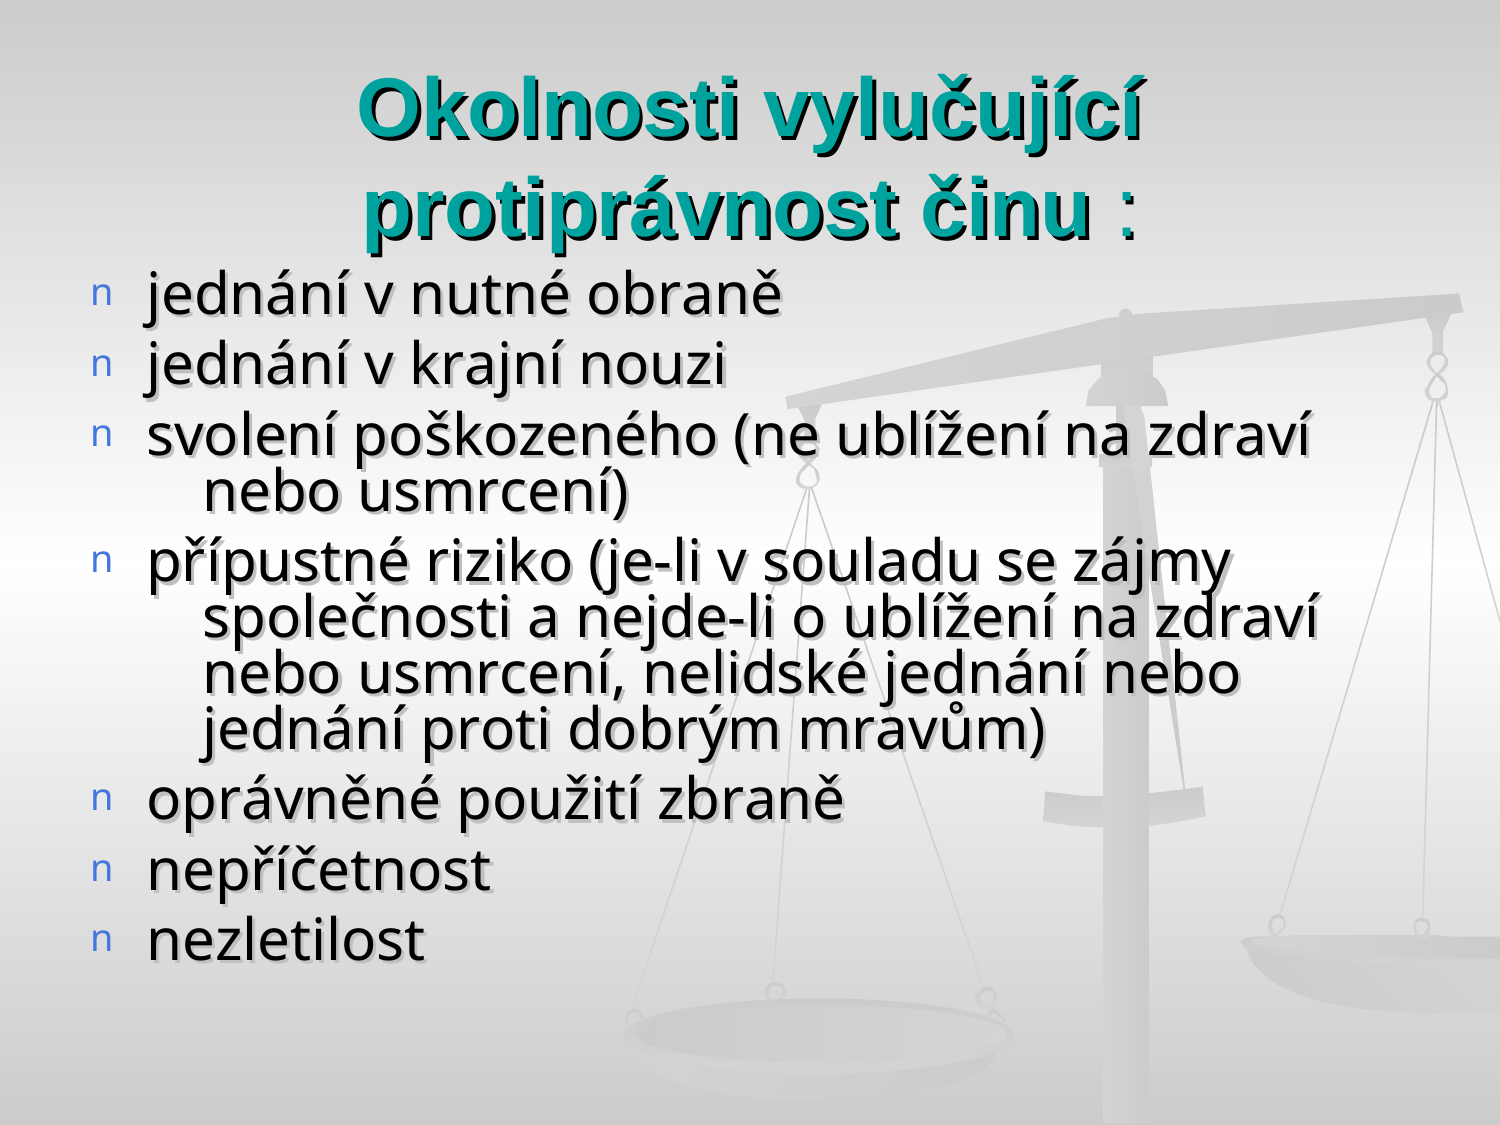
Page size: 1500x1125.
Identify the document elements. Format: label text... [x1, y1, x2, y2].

list jednání v nutné obraně jednání v krajní nouzi svolení poškozeného (ne ublížení na zdraví nebo usmrcení) přípustné riziko (je-li v souladu se zájmy společnosti a nejde-li o ublížení na zdraví nebo usmrcení, nelidské jednání nebo jednání proti dobrým mravům) oprávněné použití zbraně nepříčetnost nezletilost [75, 262, 1426, 1006]
title Okolnosti vylučující protiprávnost činu : [75, 45, 1426, 234]
